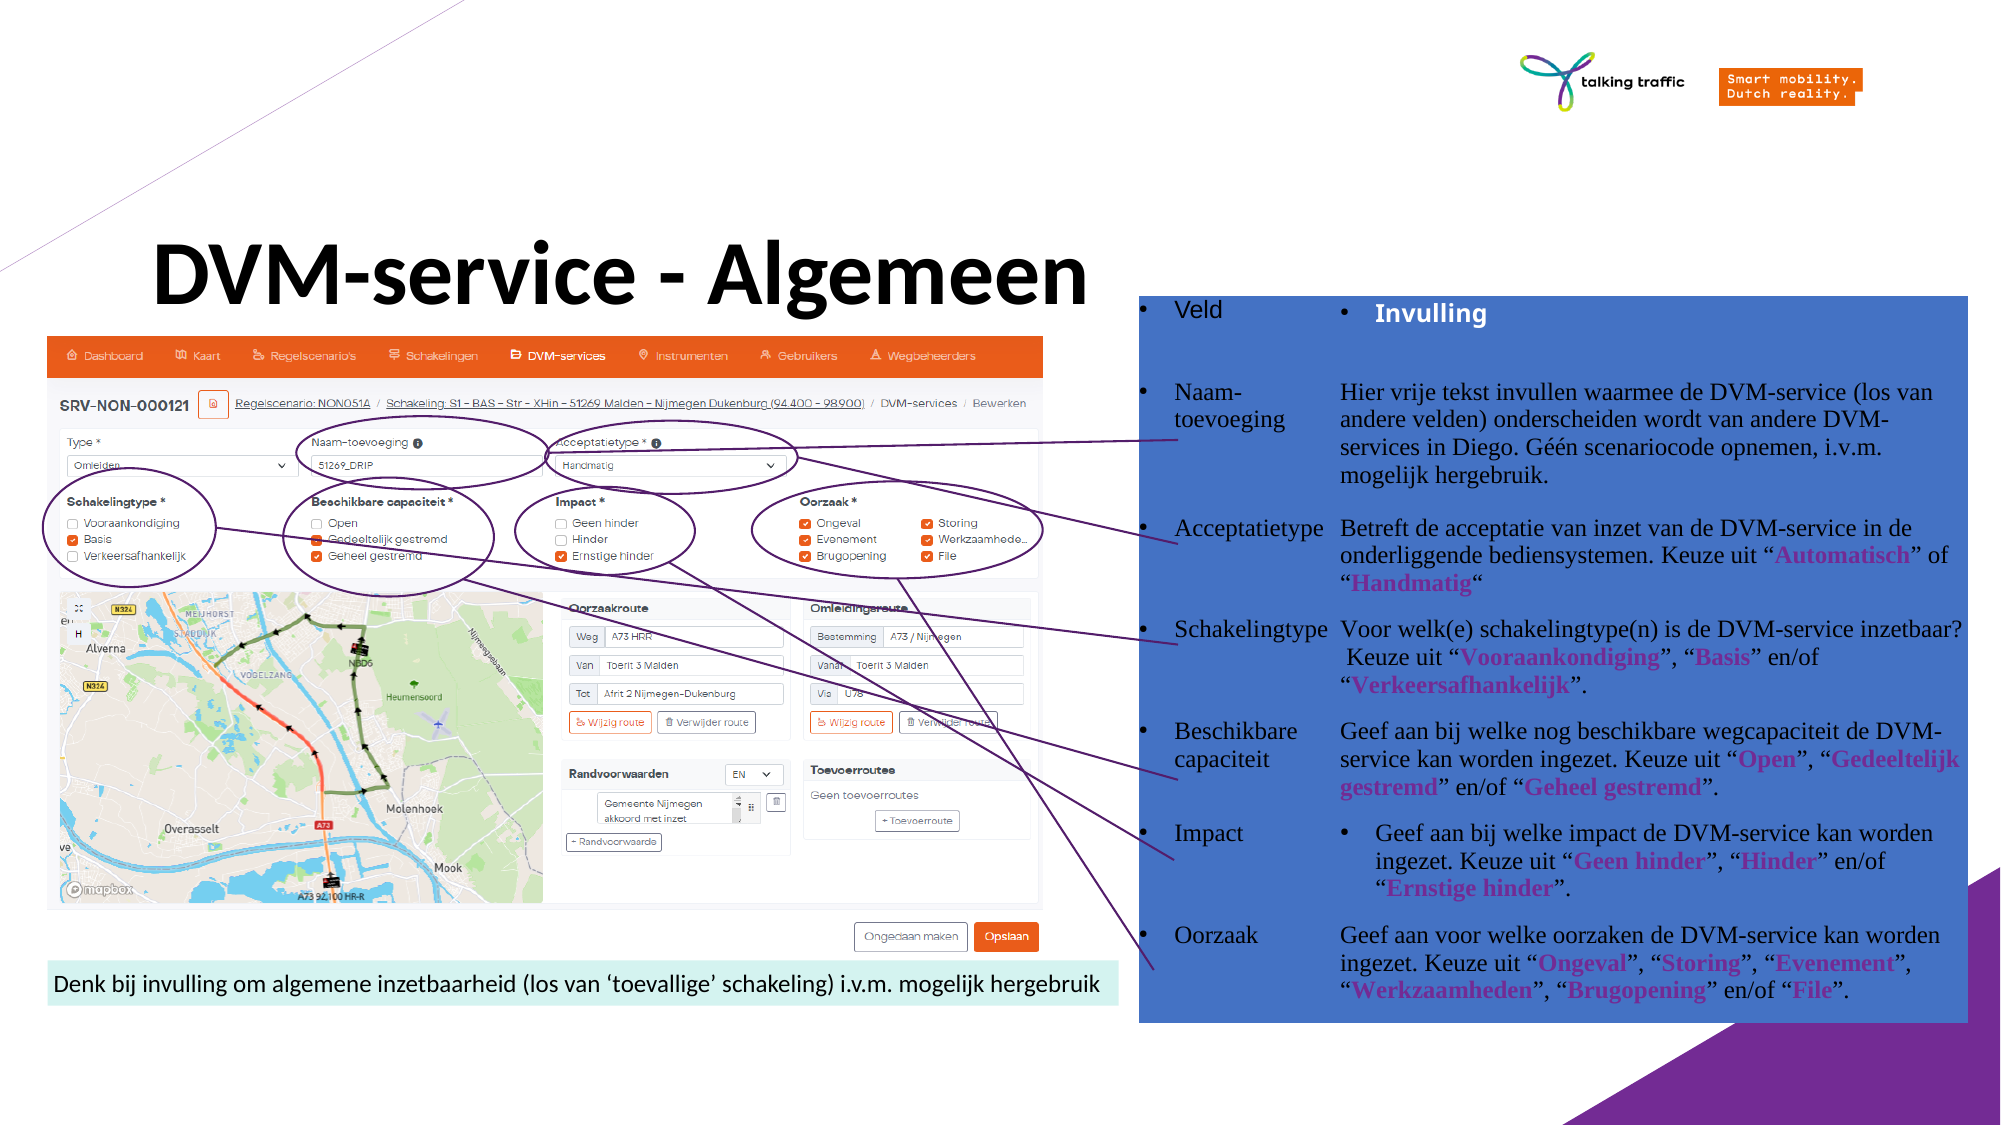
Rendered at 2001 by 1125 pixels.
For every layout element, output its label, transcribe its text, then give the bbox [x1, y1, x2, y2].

picture [550, 422, 788, 451]
picture [467, 562, 897, 699]
table_cell Geef aan bij welke nog beschikbare wegcapaciteit de DVM-service kan worden ingezet. Keuze uit “Open”, “Gedeeltelijk gestremd” en/of “Geheel gestremd”. [1340, 717, 1968, 819]
picture [548, 449, 796, 492]
table_cell Beschikbare capaciteit [1139, 717, 1340, 819]
table_cell Voor welk(e) schakelingtype(n) is de DVM-service inzetbaar? Keuze uit “Vooraankondiging”, “Basis” en/of “Verkeersafhankelijk”. [1340, 616, 1968, 717]
picture [1030, 777, 1043, 797]
picture [1038, 514, 1043, 522]
table_cell Geef aan voor welke oorzaken de DVM-service kan worden ingezet. Keuze uit “Ongeval”, “Storing”, “Evenement”, “Werkzaamheden”, “Brugopening” en/of “File”. [1340, 921, 1968, 1023]
table_cell Impact [1139, 819, 1340, 921]
picture [663, 459, 916, 611]
table_cell Oorzaak [1139, 921, 1340, 1023]
picture [797, 444, 1043, 511]
table_cell Schakelingtype [1139, 616, 1340, 717]
picture [285, 538, 481, 595]
picture [901, 538, 1043, 627]
picture [924, 615, 1043, 740]
table_cell Acceptatietype [1139, 514, 1340, 616]
picture [47, 329, 1043, 534]
text_box Denk bij invulling om algemene inzetbaarheid (los van ‘toevallige’ schakeling) i.v.m. mogelijk hergebruik [47, 960, 1119, 1006]
picture [1000, 732, 1043, 781]
table_header Invulling [1340, 296, 1968, 378]
picture [626, 564, 703, 585]
picture [47, 529, 1043, 952]
table_header Veld [1139, 296, 1340, 378]
picture [357, 479, 439, 488]
text_box 53 [1412, 1042, 1863, 1103]
picture [458, 464, 584, 566]
table_cell Betreft de acceptatie van inzet van de DVM-service in de onderliggende bediensystemen. Keuze uit “Automatisch” of “Handmatig“ [1340, 514, 1968, 616]
table_cell Geef aan bij welke impact de DVM-service kan worden ingezet. Keuze uit “Geen hinder”, “Hinder” en/of “Ernstige hinder”. [1340, 819, 1968, 921]
picture [925, 484, 1020, 506]
table_cell Hier vrije tekst invullen waarmee de DVM-service (los van andere velden) onderscheiden wordt van andere DVM-services in Diego. Géén scenariocode opnemen, i.v.m. mogelijk hergebruik. [1340, 378, 1968, 514]
table_cell Naam-toevoeging [1139, 378, 1340, 514]
picture [285, 484, 492, 559]
title DVM-service - Algemeen [137, 165, 1863, 332]
picture [753, 483, 1041, 577]
picture [47, 470, 214, 586]
picture [298, 418, 546, 487]
picture [722, 591, 992, 726]
picture [924, 710, 1018, 766]
picture [517, 489, 693, 574]
